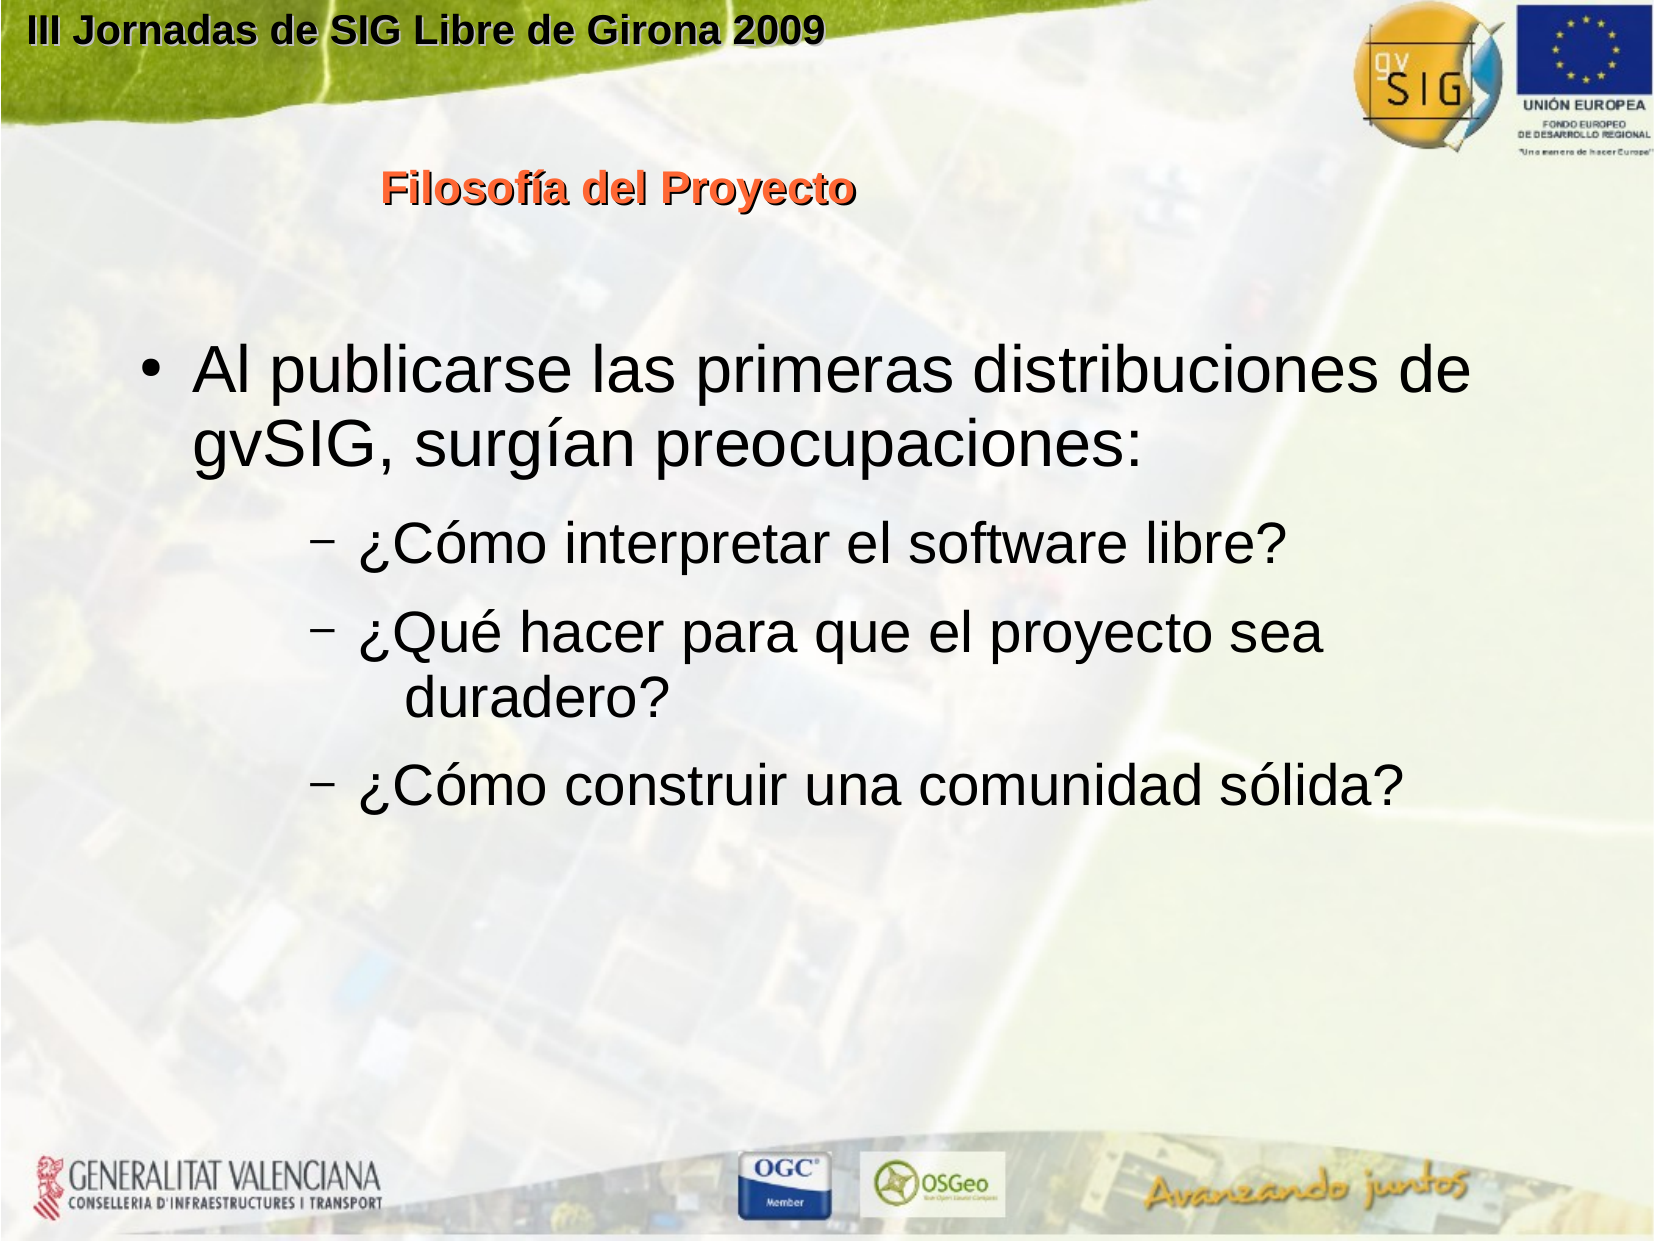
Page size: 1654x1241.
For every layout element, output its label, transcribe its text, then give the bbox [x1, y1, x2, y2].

list Al publicarse las primeras distribuciones de gvSIG, surgían preocupaciones: ¿Cómo interpretar el software libre? ¿Qué hacer para que el proyecto sea duradero? ¿Cómo construir una comunidad sólida? [121, 331, 1534, 982]
title [0, 95, 1654, 508]
picture [1, 508, 1654, 1241]
picture [1, 0, 1654, 95]
